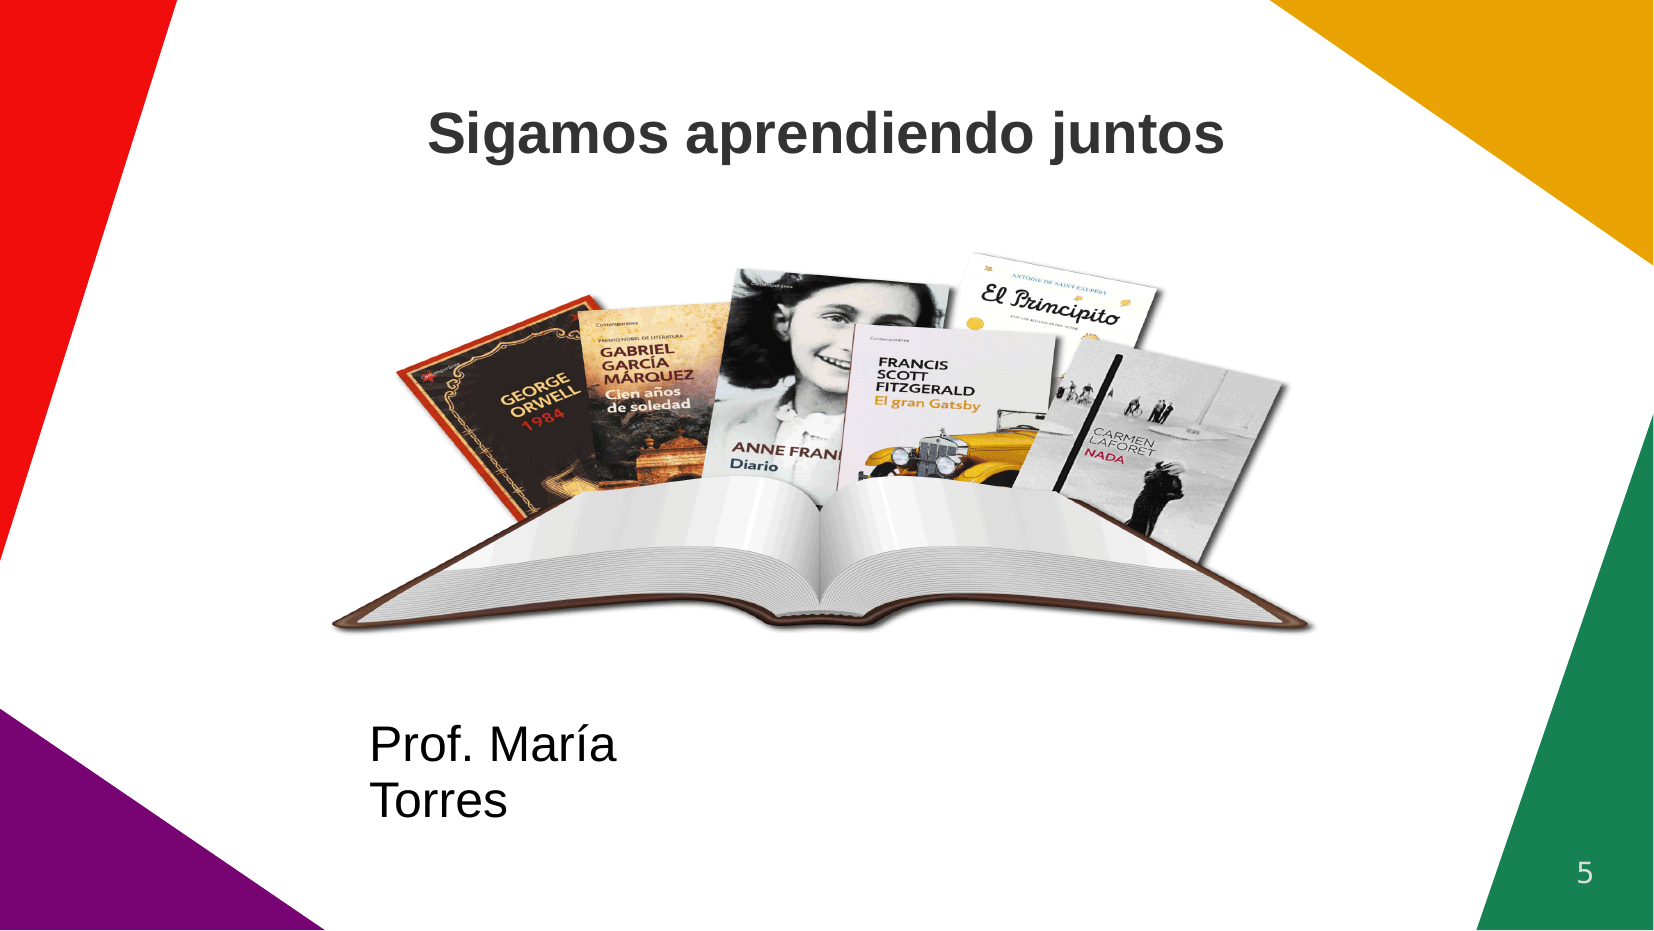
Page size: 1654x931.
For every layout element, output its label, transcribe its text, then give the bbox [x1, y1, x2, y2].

text_box Prof. María Torres [354, 708, 680, 835]
picture [206, 236, 1473, 650]
title Sigamos aprendiendo juntos [118, 59, 1536, 207]
